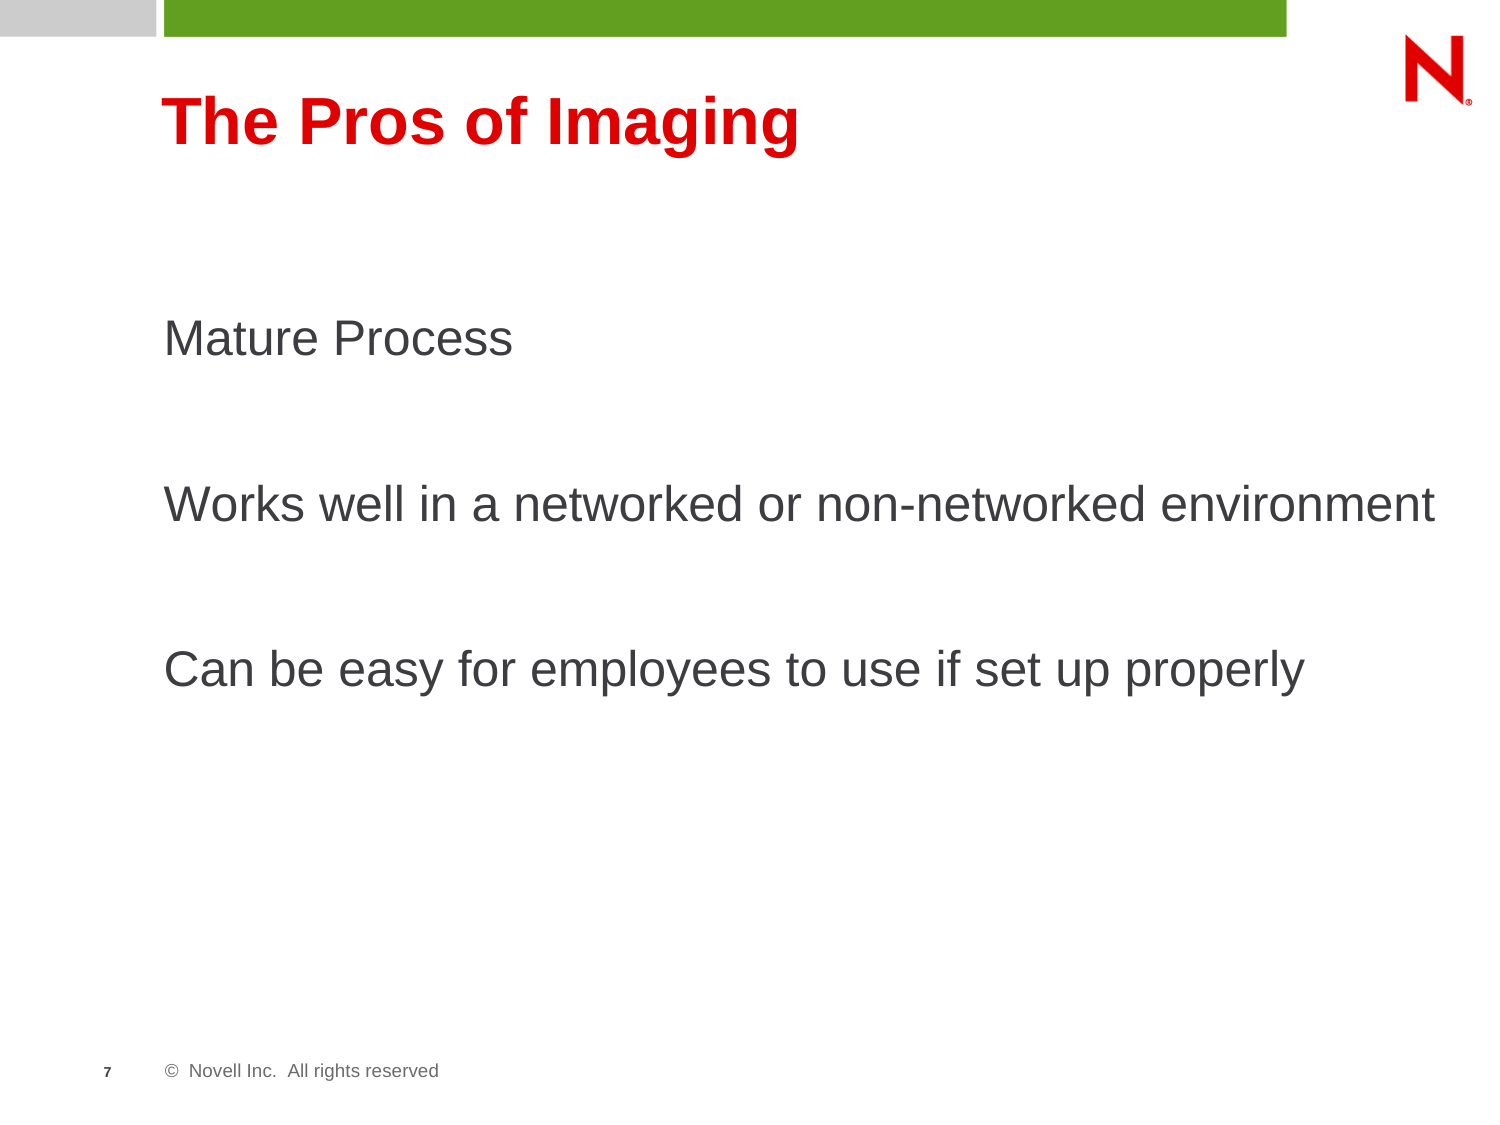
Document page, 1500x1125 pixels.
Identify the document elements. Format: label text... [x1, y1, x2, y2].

picture [1403, 32, 1473, 107]
list Mature Process Works well in a networked or non-networked environment Can be easy for employees to use if set up properly [163, 254, 1475, 986]
title The Pros of Imaging [161, 41, 1383, 205]
